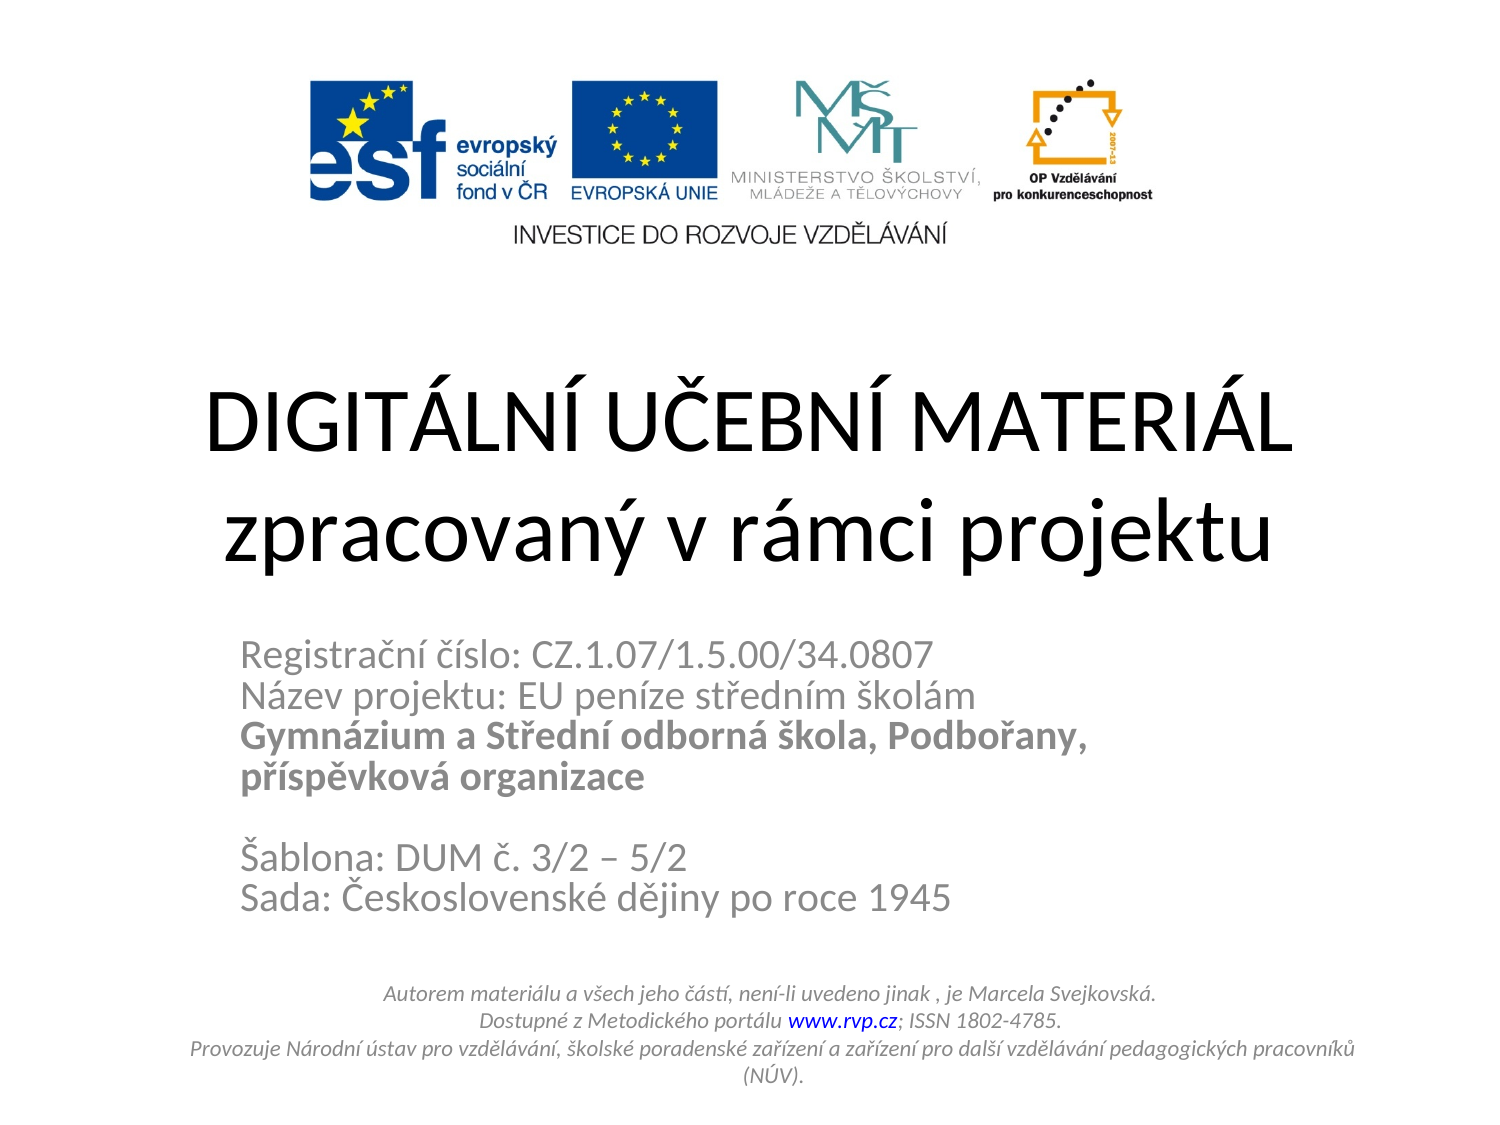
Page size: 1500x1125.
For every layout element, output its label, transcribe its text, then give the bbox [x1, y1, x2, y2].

text_box Registrační číslo: CZ.1.07/1.5.00/34.0807 Název projektu: EU peníze středním školám Gymnázium a Střední odborná škola, Podbořany, příspěvková organizace Šablona: DUM č. 3/2 – 5/2 Sada: Československé dějiny po roce 1945 [225, 637, 1276, 964]
text_box Autorem materiálu a všech jeho částí, není-li uvedeno jinak , je Marcela Svejkovská. Dostupné z Metodického portálu www.rvp.cz; ISSN 1802-4785. Provozuje Národní ústav pro vzdělávání, školské poradenské zařízení a zařízení pro další vzdělávání pedagogických pracovníků (NÚV). [171, 964, 1377, 1103]
picture [265, 42, 1210, 274]
title DIGITÁLNÍ UČEBNÍ MATERIÁL zpracovaný v rámci projektu [112, 349, 1388, 591]
